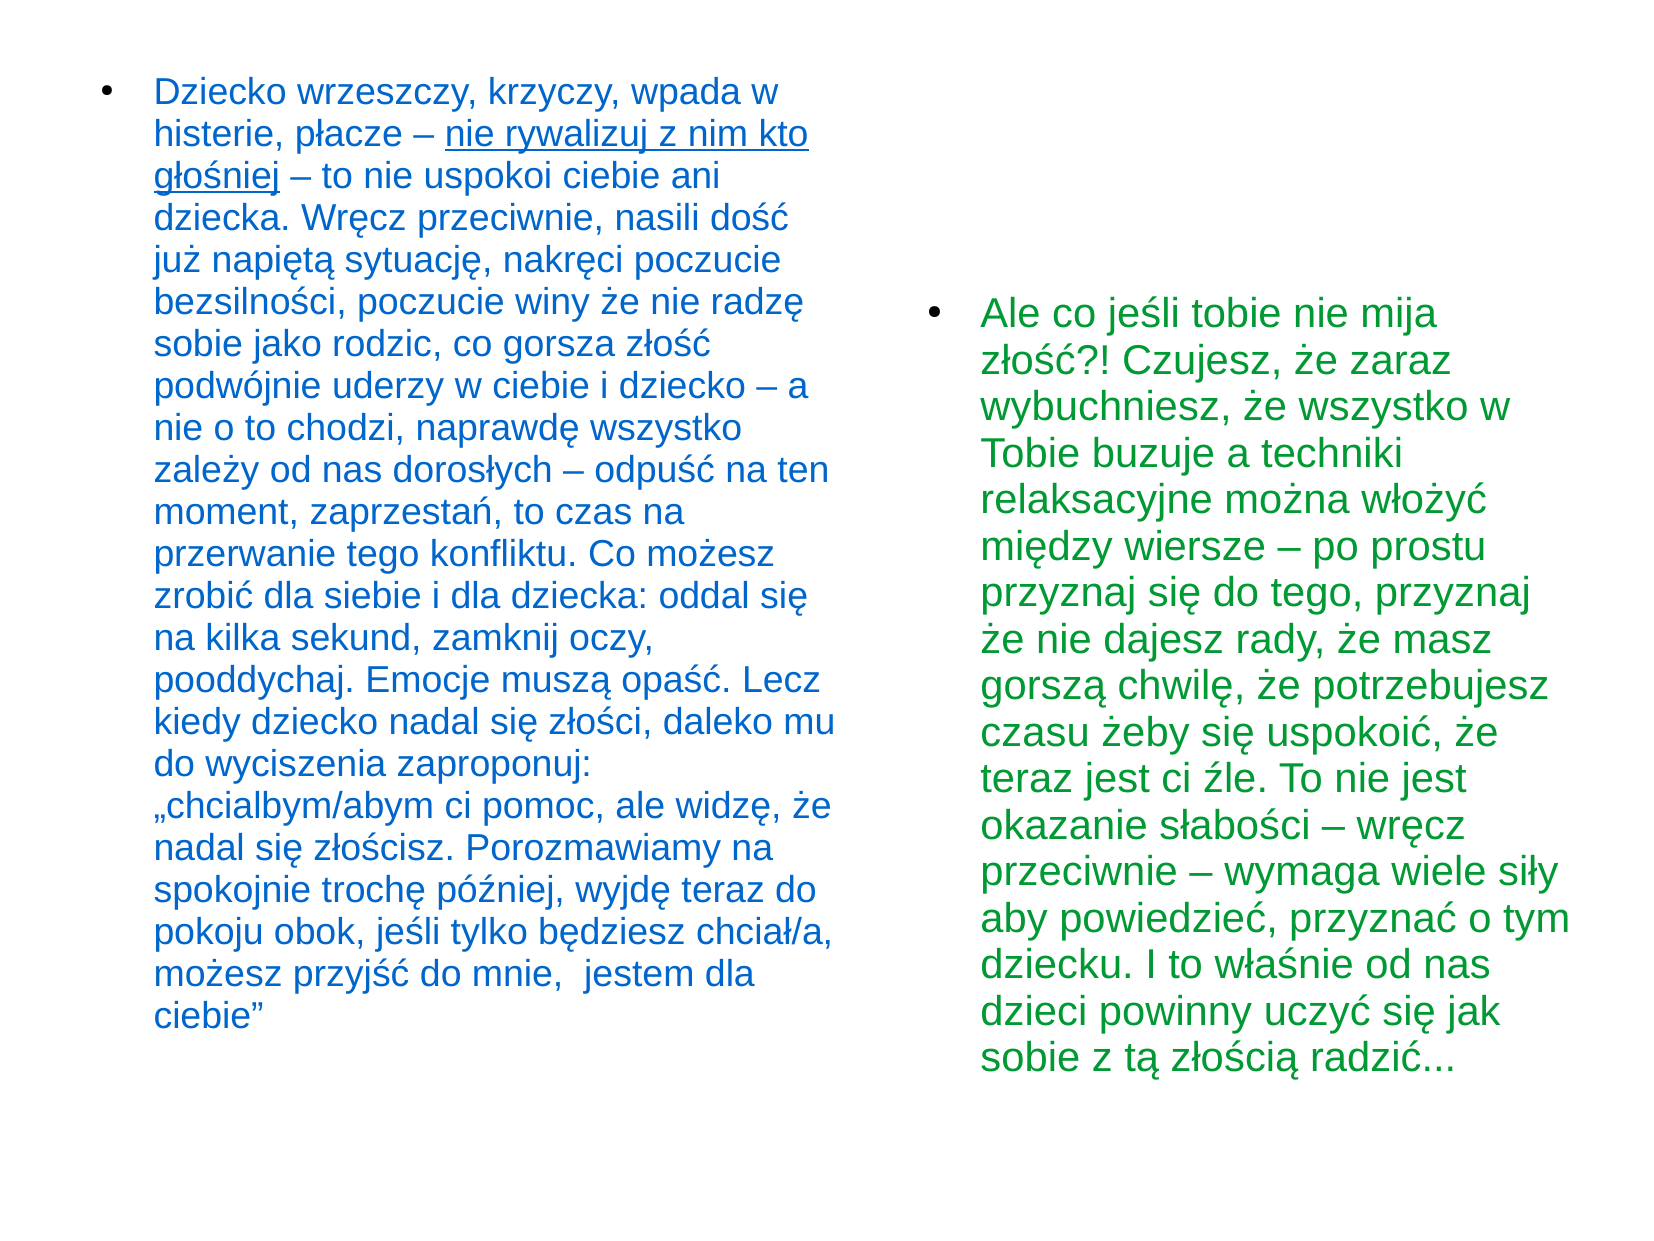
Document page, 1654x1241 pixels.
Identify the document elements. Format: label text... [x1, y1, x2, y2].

list Dziecko wrzeszczy, krzyczy, wpada w histerie, płacze – nie rywalizuj z nim kto głośniej – to nie uspokoi ciebie ani dziecka. Wręcz przeciwnie, nasili dość już napiętą sytuację, nakręci poczucie bezsilności, poczucie winy że nie radzę sobie jako rodzic, co gorsza złość podwójnie uderzy w ciebie i dziecko – a nie o to chodzi, naprawdę wszystko zależy od nas dorosłych – odpuść na ten moment, zaprzestań, to czas na przerwanie tego konfliktu. Co możesz zrobić dla siebie i dla dziecka: oddal się na kilka sekund, zamknij oczy, pooddychaj. Emocje muszą opaść. Lecz kiedy dziecko nadal się złości, daleko mu do wyciszenia zaproponuj: „chcialbym/abym ci pomoc, ale widzę, że nadal się złościsz. Porozmawiamy na spokojnie trochę później, wyjdę teraz do pokoju obok, jeśli tylko będziesz chciał/a, możesz przyjść do mnie, jestem dla ciebie” [82, 70, 839, 1109]
list Ale co jeśli tobie nie mija złość?! Czujesz, że zaraz wybuchniesz, że wszystko w Tobie buzuje a techniki relaksacyjne można włożyć między wiersze – po prostu przyznaj się do tego, przyznaj że nie dajesz rady, że masz gorszą chwilę, że potrzebujesz czasu żeby się uspokoić, że teraz jest ci źle. To nie jest okazanie słabości – wręcz przeciwnie – wymaga wiele siły aby powiedzieć, przyznać o tym dziecku. I to właśnie od nas dzieci powinny uczyć się jak sobie z tą złością radzić... [909, 290, 1572, 1109]
